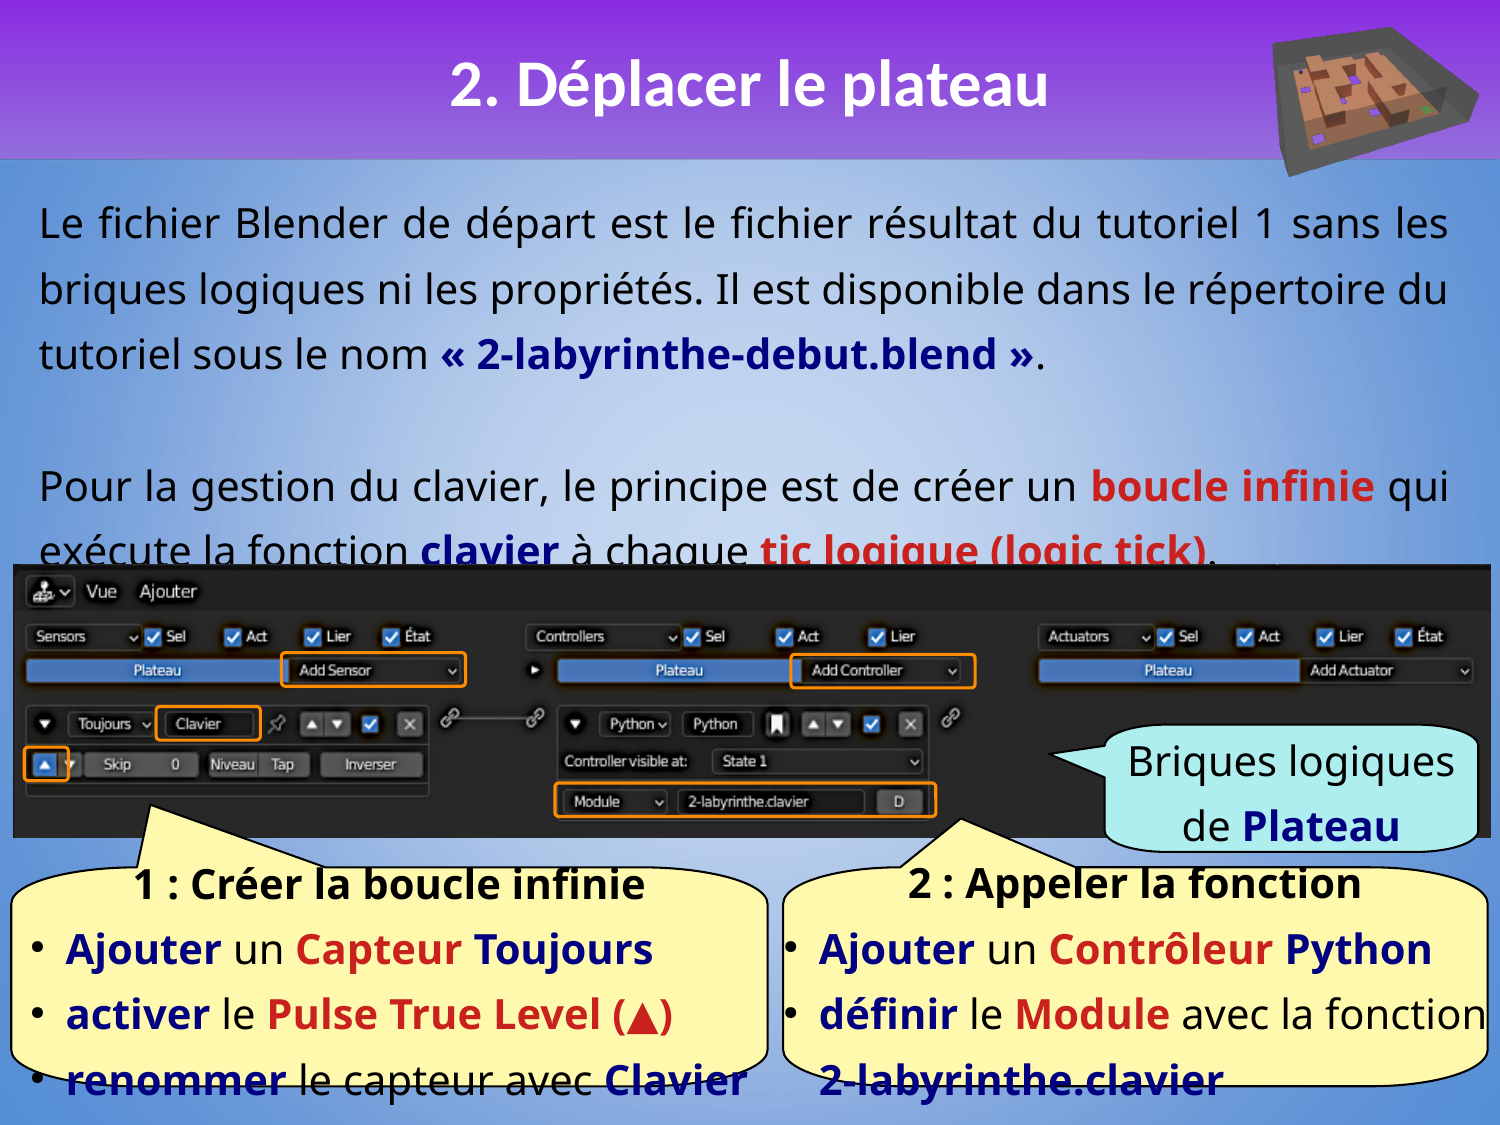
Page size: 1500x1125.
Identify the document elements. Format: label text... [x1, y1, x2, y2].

text_box Briques logiques de Plateau [1048, 724, 1479, 852]
picture [0, 27, 1500, 1125]
text_box 1 : Créer la boucle infinie Ajouter un Capteur Toujours activer le Pulse True Level (▲) renommer le capteur avec Clavier [11, 804, 768, 1087]
text_box 2. Déplacer le plateau [0, 0, 1500, 159]
text_box 2 : Appeler la fonction Ajouter un Contrôleur Python définir le Module avec la fonction 2-labyrinthe.clavier [783, 818, 1488, 1087]
text_box Le fichier Blender de départ est le fichier résultat du tutoriel 1 sans les briques logiques ni les propriétés. Il est disponible dans le répertoire du tutoriel sous le nom « 2-labyrinthe-debut.blend ». Pour la gestion du clavier, le principe est de créer un boucle infinie qui exécute la fonction clavier à chaque tic logique (logic tick). [23, 178, 1465, 482]
